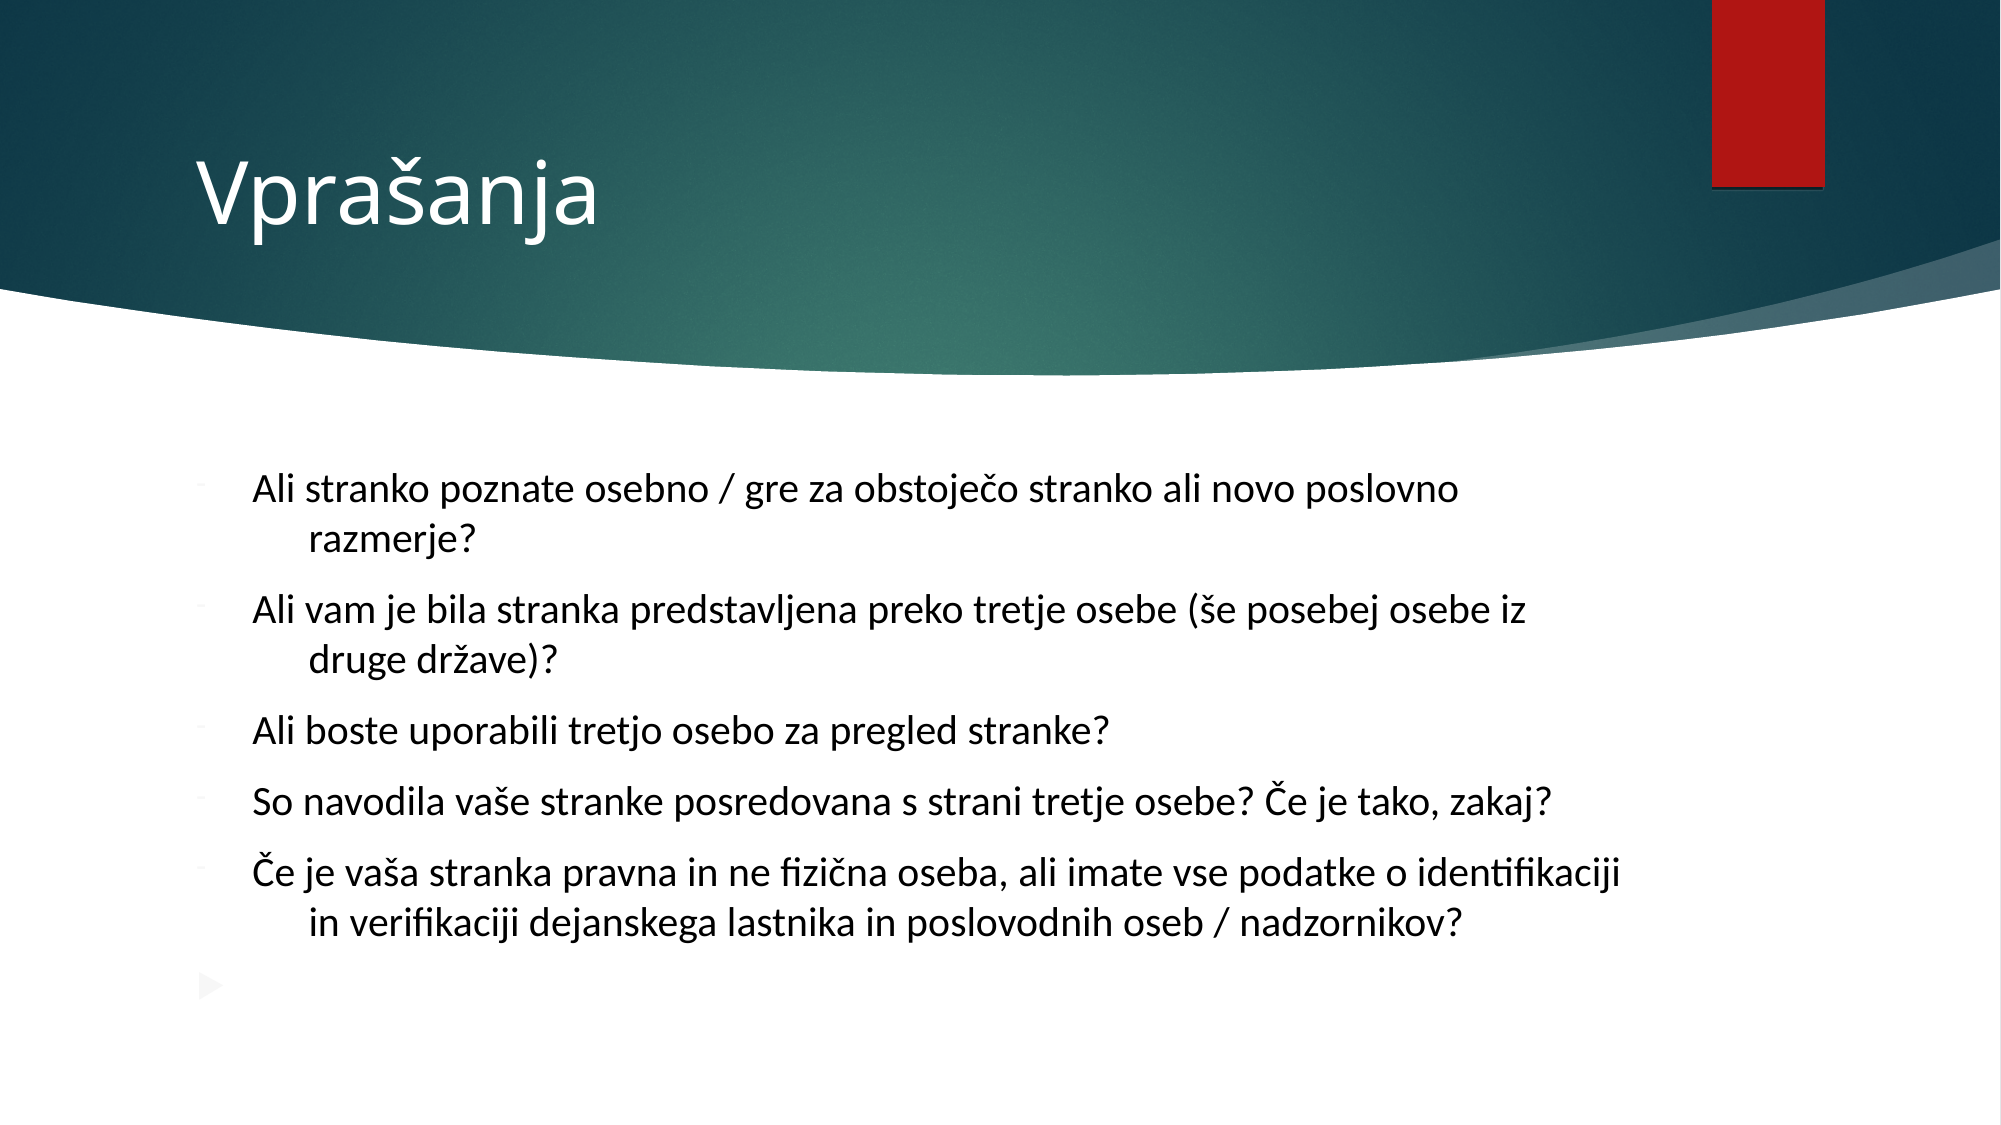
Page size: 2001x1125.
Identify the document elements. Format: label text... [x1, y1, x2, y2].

title Vprašanja [181, 74, 1649, 305]
list Ali stranko poznate osebno / gre za obstoječo stranko ali novo poslovno razmerje? Ali vam je bila stranka predstavljena preko tretje osebe (še posebej osebe iz druge države)? Ali boste uporabili tretjo osebo za pregled stranke? So navodila vaše stranke posredovana s strani tretje osebe? Če je tako, zakaj? Če je vaša stranka pravna in ne fizična oseba, ali imate vse podatke o identifikaciji in verifikaciji dejanskega lastnika in poslovodnih oseb / nadzornikov? [181, 453, 1649, 1025]
text_box [0, 0, 2000, 1125]
